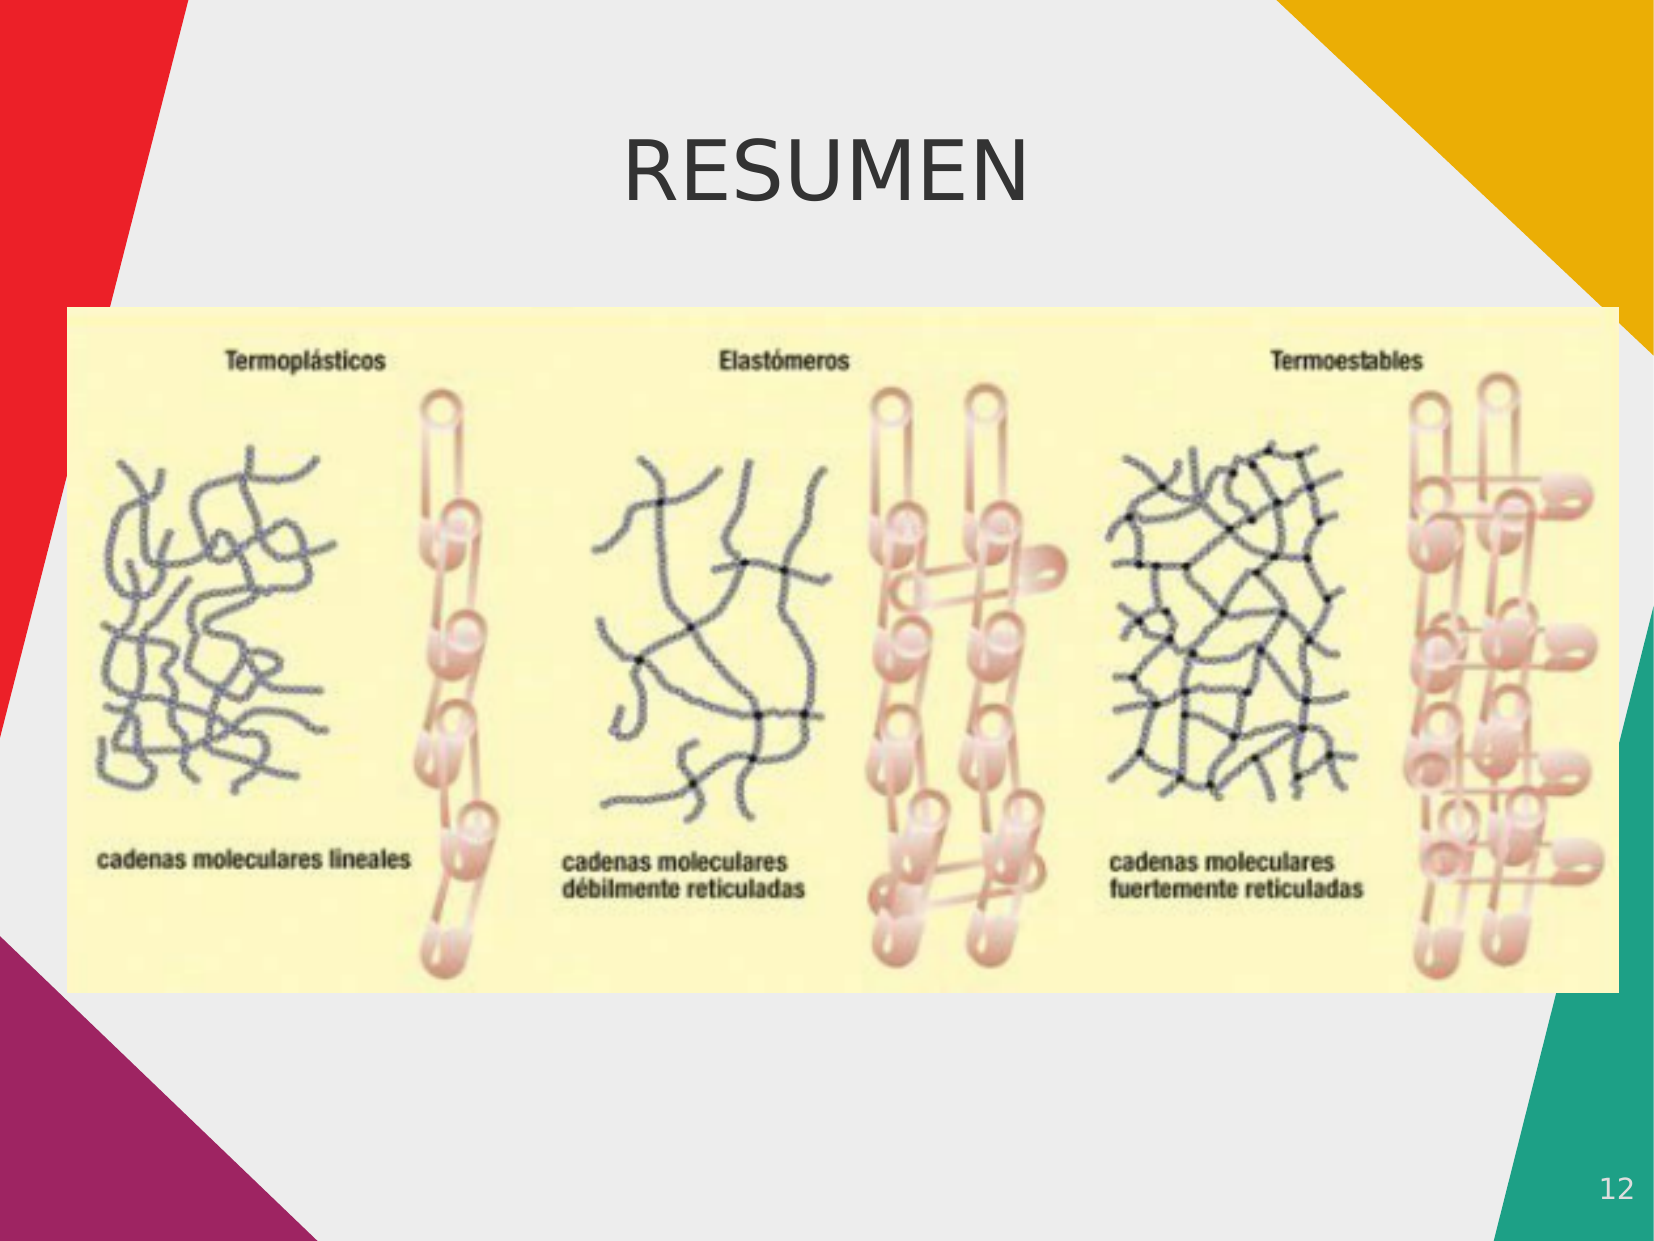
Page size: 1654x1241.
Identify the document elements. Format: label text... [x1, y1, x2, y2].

picture [67, 307, 1619, 993]
title RESUMEN [114, 73, 1539, 271]
